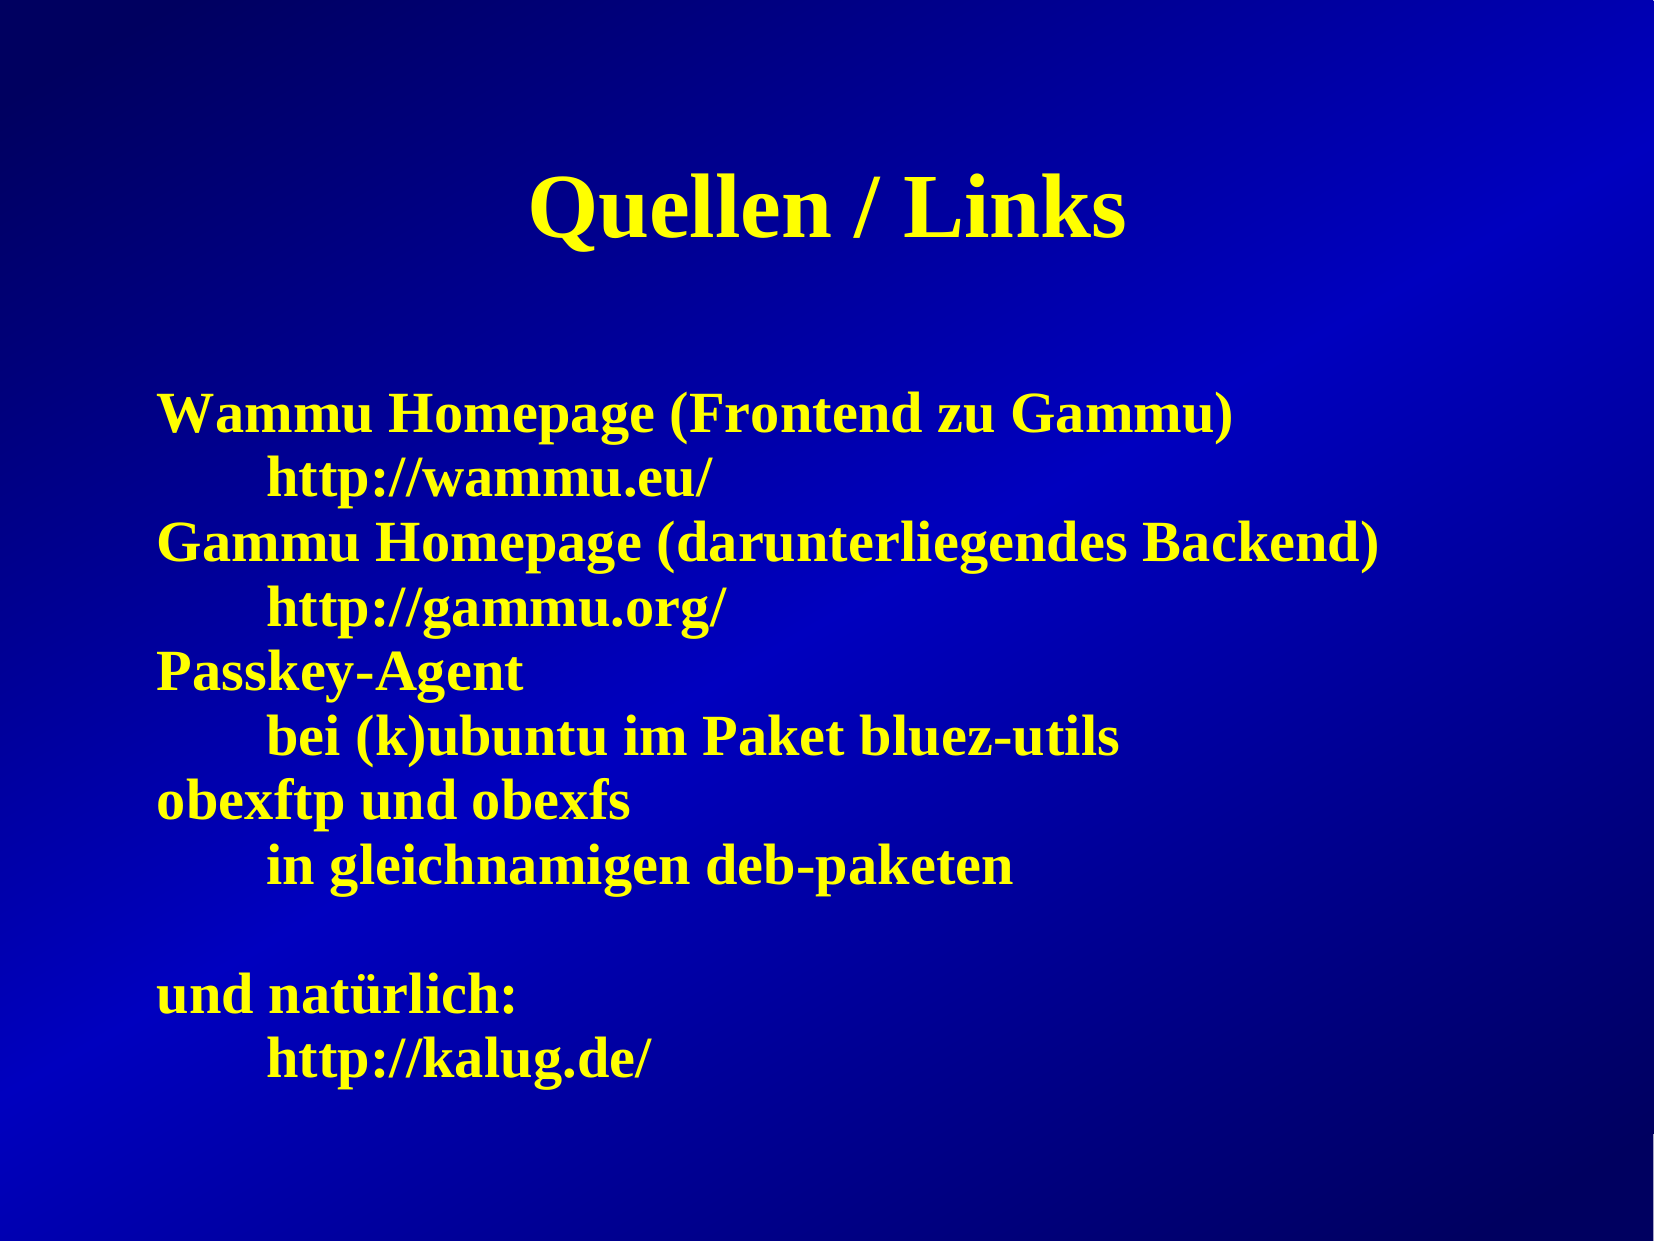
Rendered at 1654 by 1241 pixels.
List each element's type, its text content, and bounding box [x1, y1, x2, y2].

subtitle Wammu Homepage (Frontend zu Gammu) http://wammu.eu/ Gammu Homepage (darunterliegendes Backend) http://gammu.org/ Passkey-Agent bei (k)ubuntu im Paket bluez-utils obexftp und obexfs in gleichnamigen deb-paketen und natürlich: http://kalug.de/ [121, 344, 1534, 1127]
title Quellen / Links [121, 102, 1534, 311]
